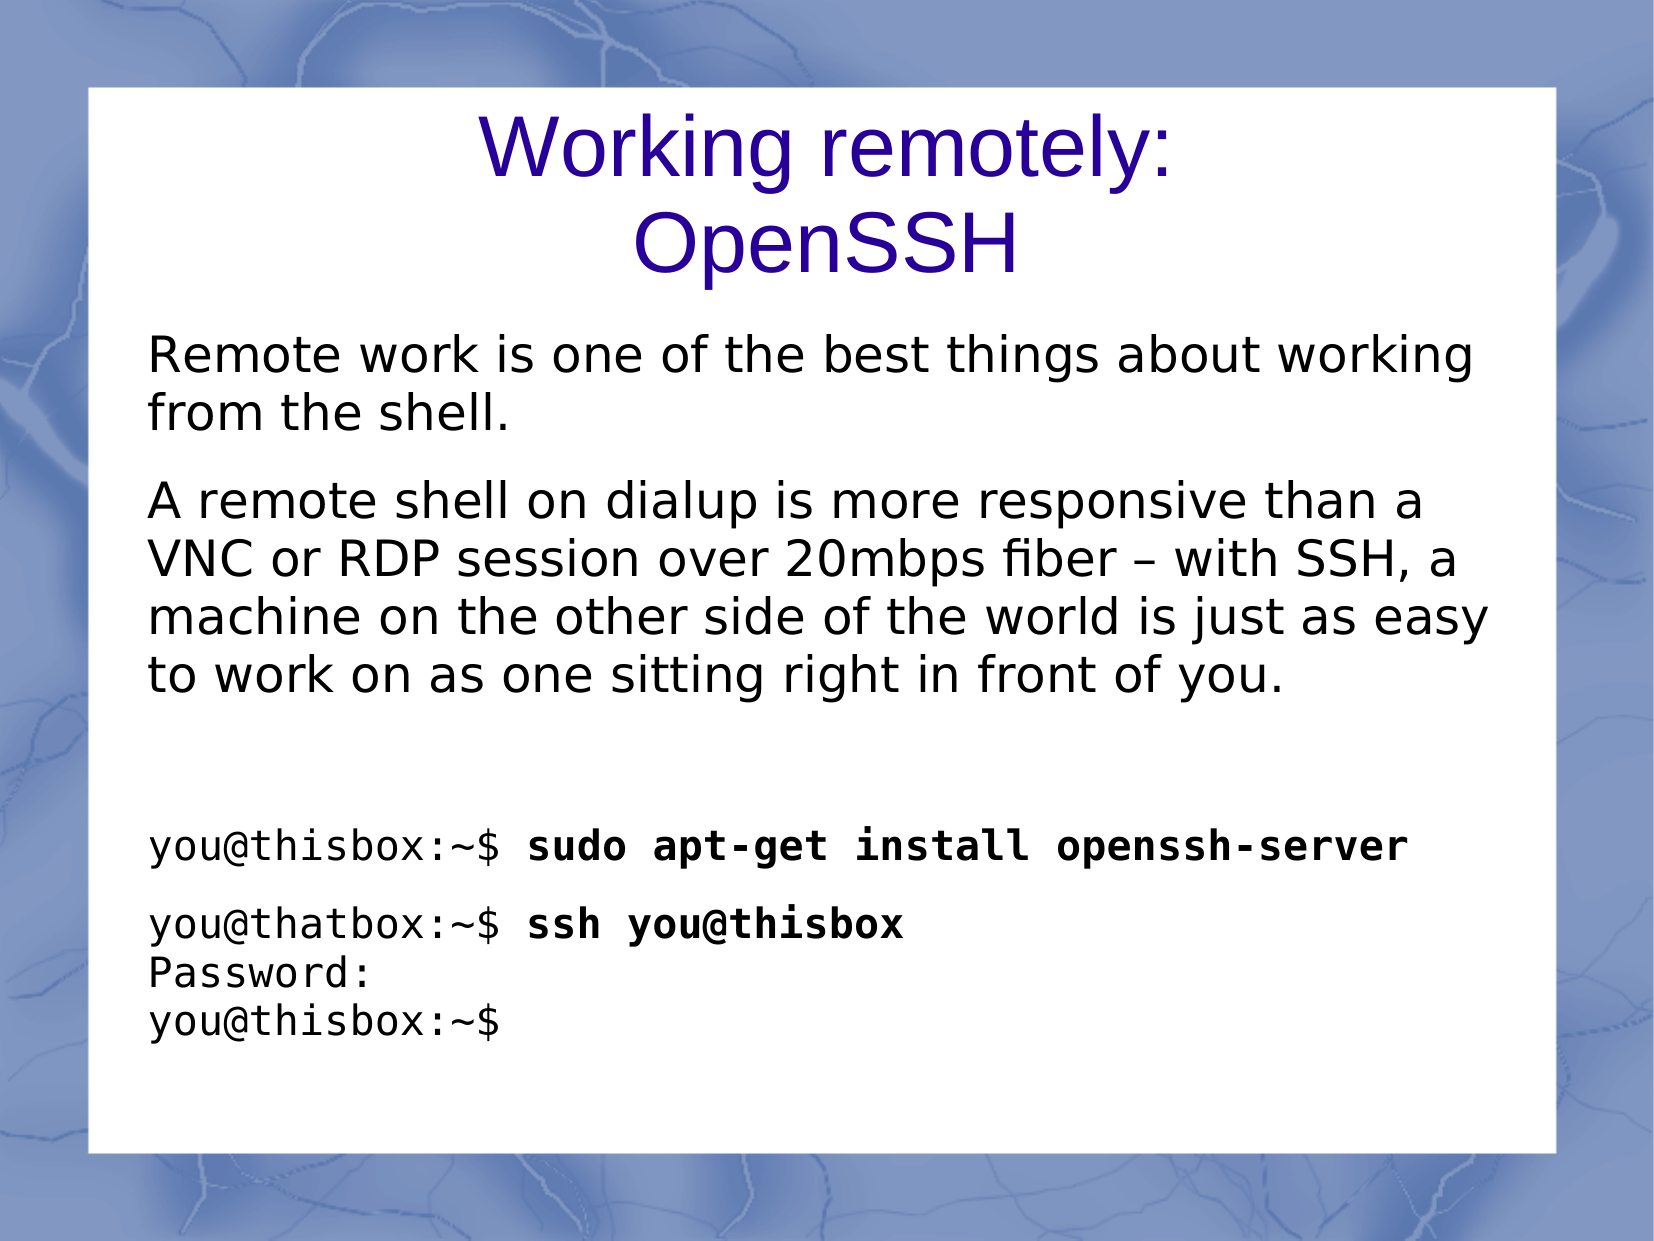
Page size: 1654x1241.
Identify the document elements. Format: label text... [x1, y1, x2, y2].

list Remote work is one of the best things about working from the shell. A remote shell on dialup is more responsive than a VNC or RDP session over 20mbps fiber – with SSH, a machine on the other side of the world is just as easy to work on as one sitting right in front of you. you@thisbox:~$ sudo apt-get install openssh-server you@thatbox:~$ ssh you@thisbox Password: you@thisbox:~$ [147, 325, 1506, 1188]
title Working remotely: OpenSSH [118, 90, 1536, 298]
picture [0, 0, 1654, 1241]
